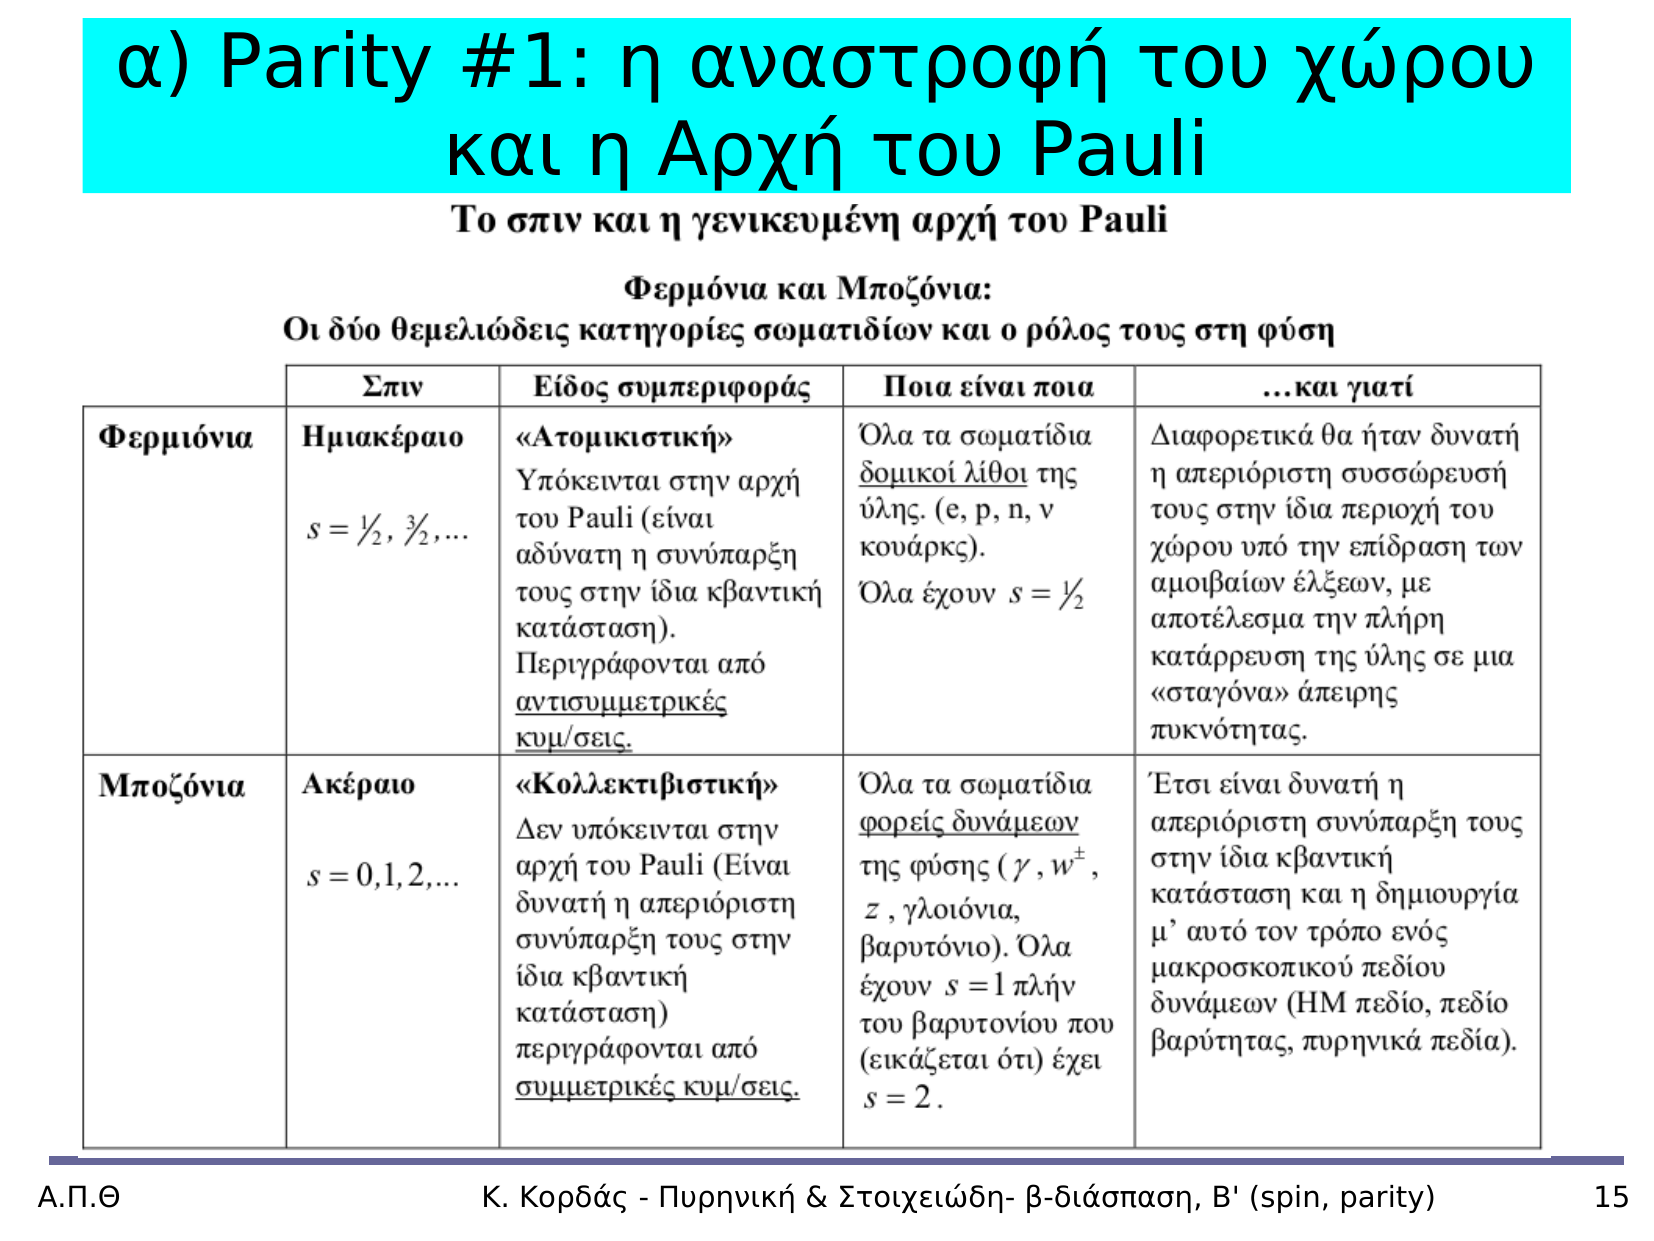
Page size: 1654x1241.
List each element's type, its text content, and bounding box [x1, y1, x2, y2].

picture [78, 204, 1551, 1158]
title α) Parity #1: η αναστροφή του χώρου και η Αρχή του Pauli [82, 18, 1571, 194]
